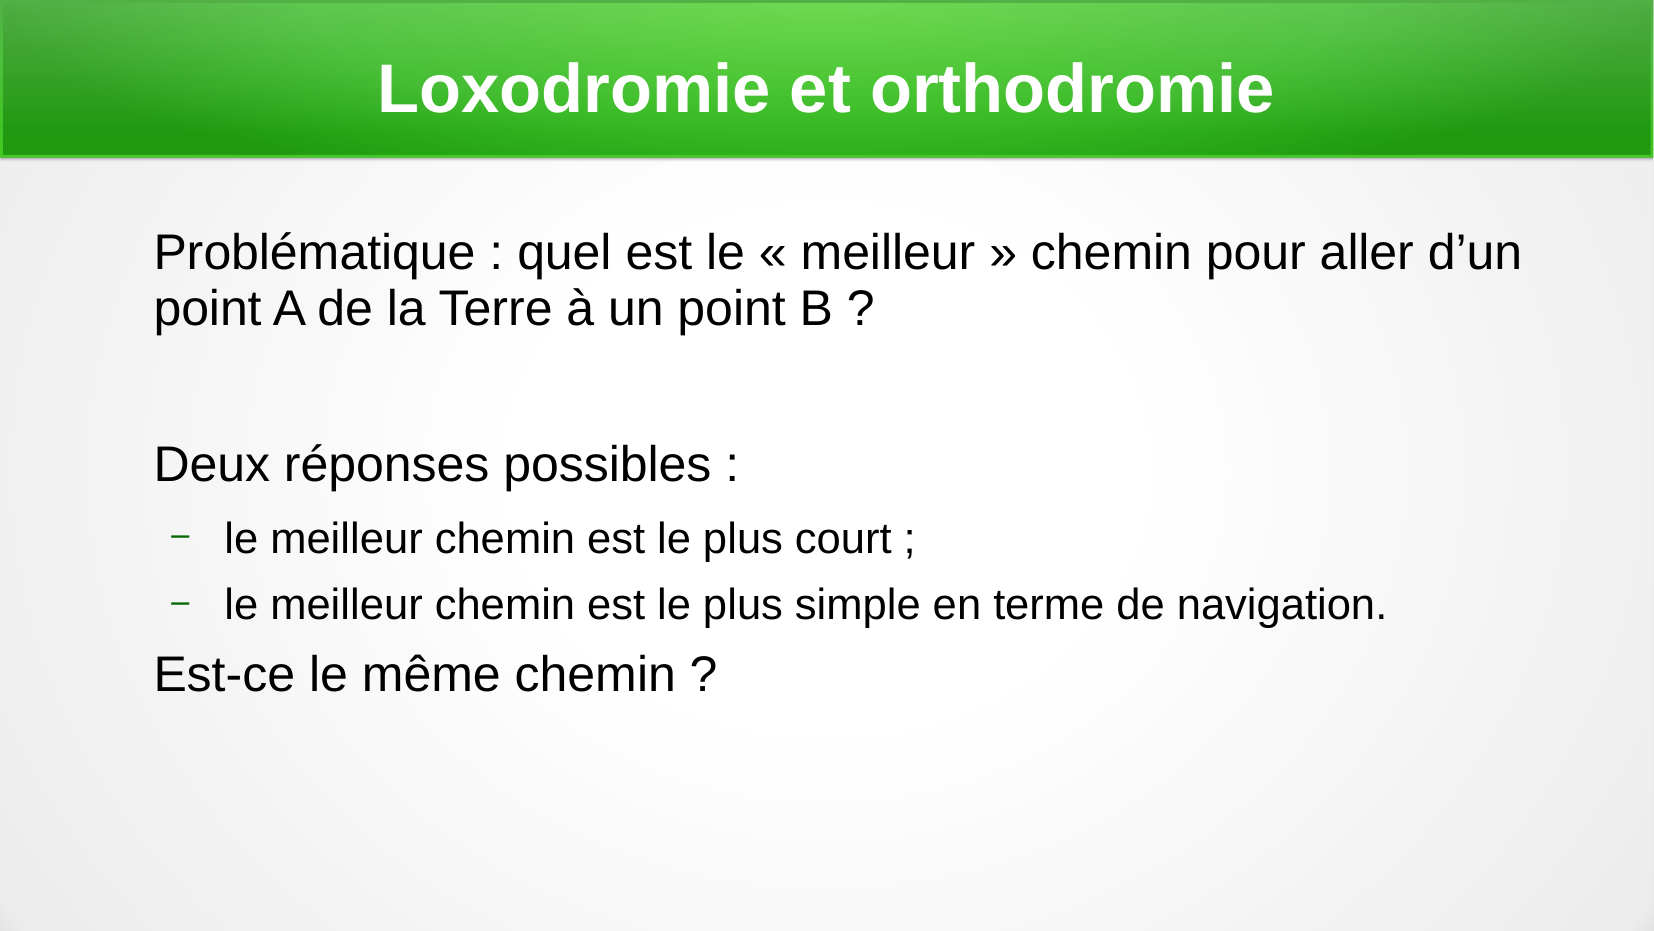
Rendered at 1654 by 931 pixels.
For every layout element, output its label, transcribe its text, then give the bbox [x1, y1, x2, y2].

title Loxodromie et orthodromie [82, 35, 1571, 142]
list Problématique : quel est le « meilleur » chemin pour aller d’un point A de la Terre à un point B ? Deux réponses possibles : le meilleur chemin est le plus court ; le meilleur chemin est le plus simple en terme de navigation. Est-ce le même chemin ? [82, 224, 1571, 764]
